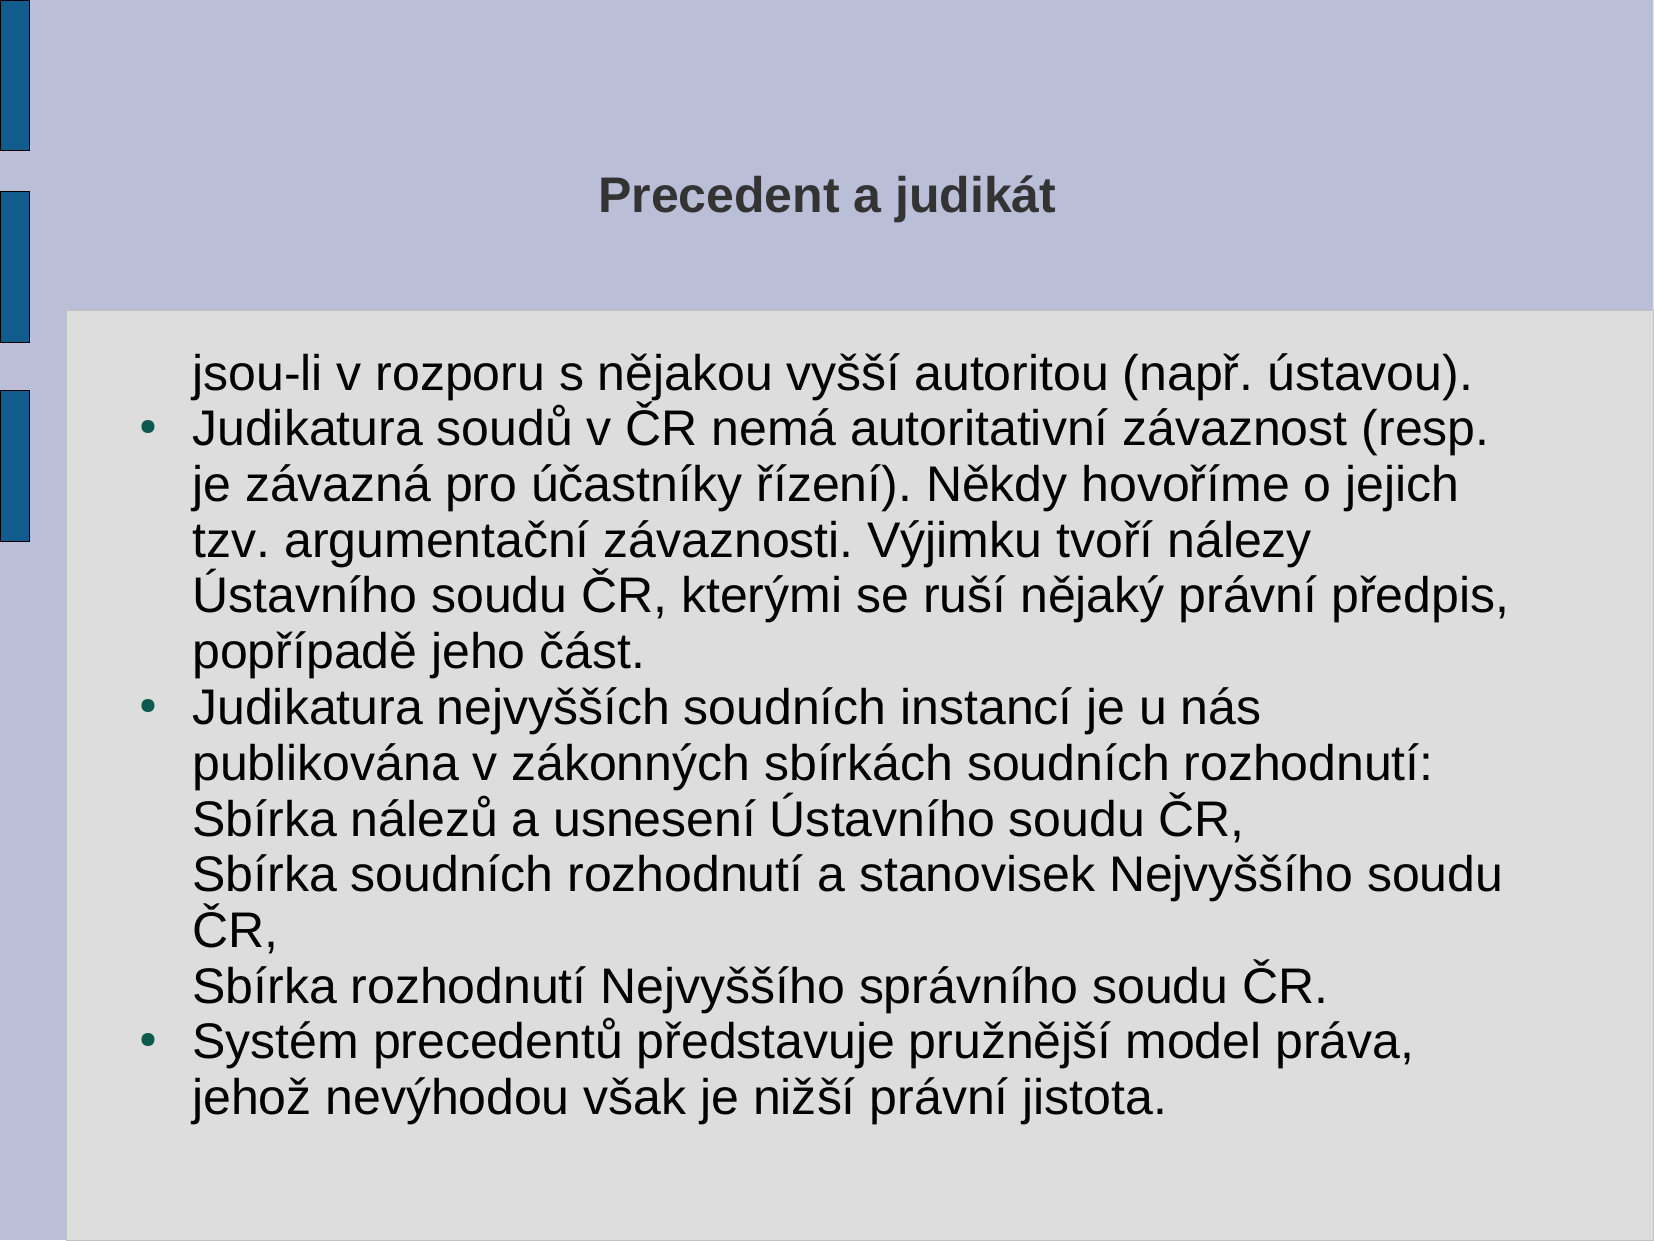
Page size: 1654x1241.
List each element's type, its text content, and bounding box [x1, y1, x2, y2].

list jsou-li v rozporu s nějakou vyšší autoritou (např. ústavou). Judikatura soudů v ČR nemá autoritativní závaznost (resp. je závazná pro účastníky řízení). Někdy hovoříme o jejich tzv. argumentační závaznosti. Výjimku tvoří nálezy Ústavního soudu ČR, kterými se ruší nějaký právní předpis, popřípadě jeho část. Judikatura nejvyšších soudních instancí je u nás publikována v zákonných sbírkách soudních rozhodnutí: Sbírka nálezů a usnesení Ústavního soudu ČR, Sbírka soudních rozhodnutí a stanovisek Nejvyššího soudu ČR, Sbírka rozhodnutí Nejvyššího správního soudu ČR. Systém precedentů představuje pružnější model práva, jehož nevýhodou však je nižší právní jistota. [121, 344, 1534, 1127]
title Precedent a judikát [121, 91, 1534, 299]
